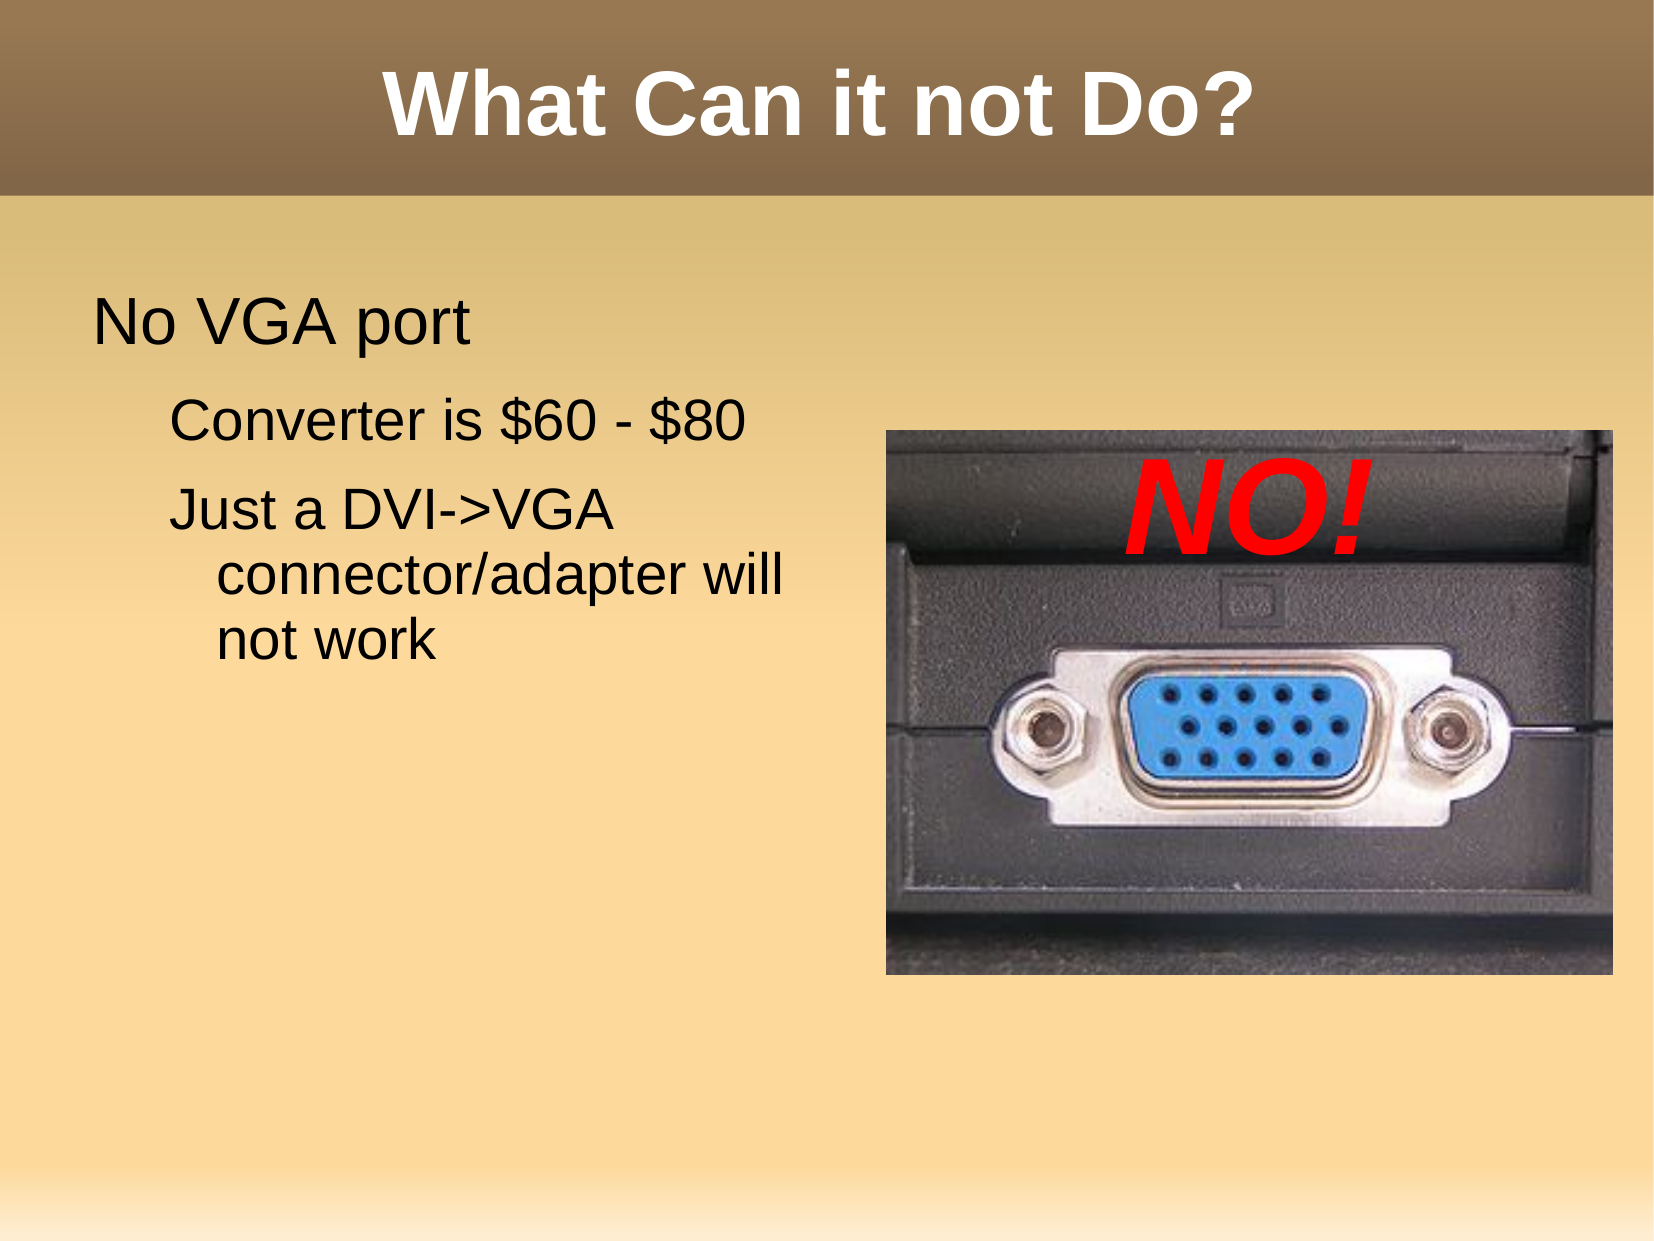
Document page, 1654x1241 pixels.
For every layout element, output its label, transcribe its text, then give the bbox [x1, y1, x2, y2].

list No VGA port Converter is $60 - $80 Just a DVI->VGA connector/adapter will not work [75, 283, 826, 1088]
picture [0, 0, 1654, 1241]
title What Can it not Do? [76, 7, 1565, 200]
